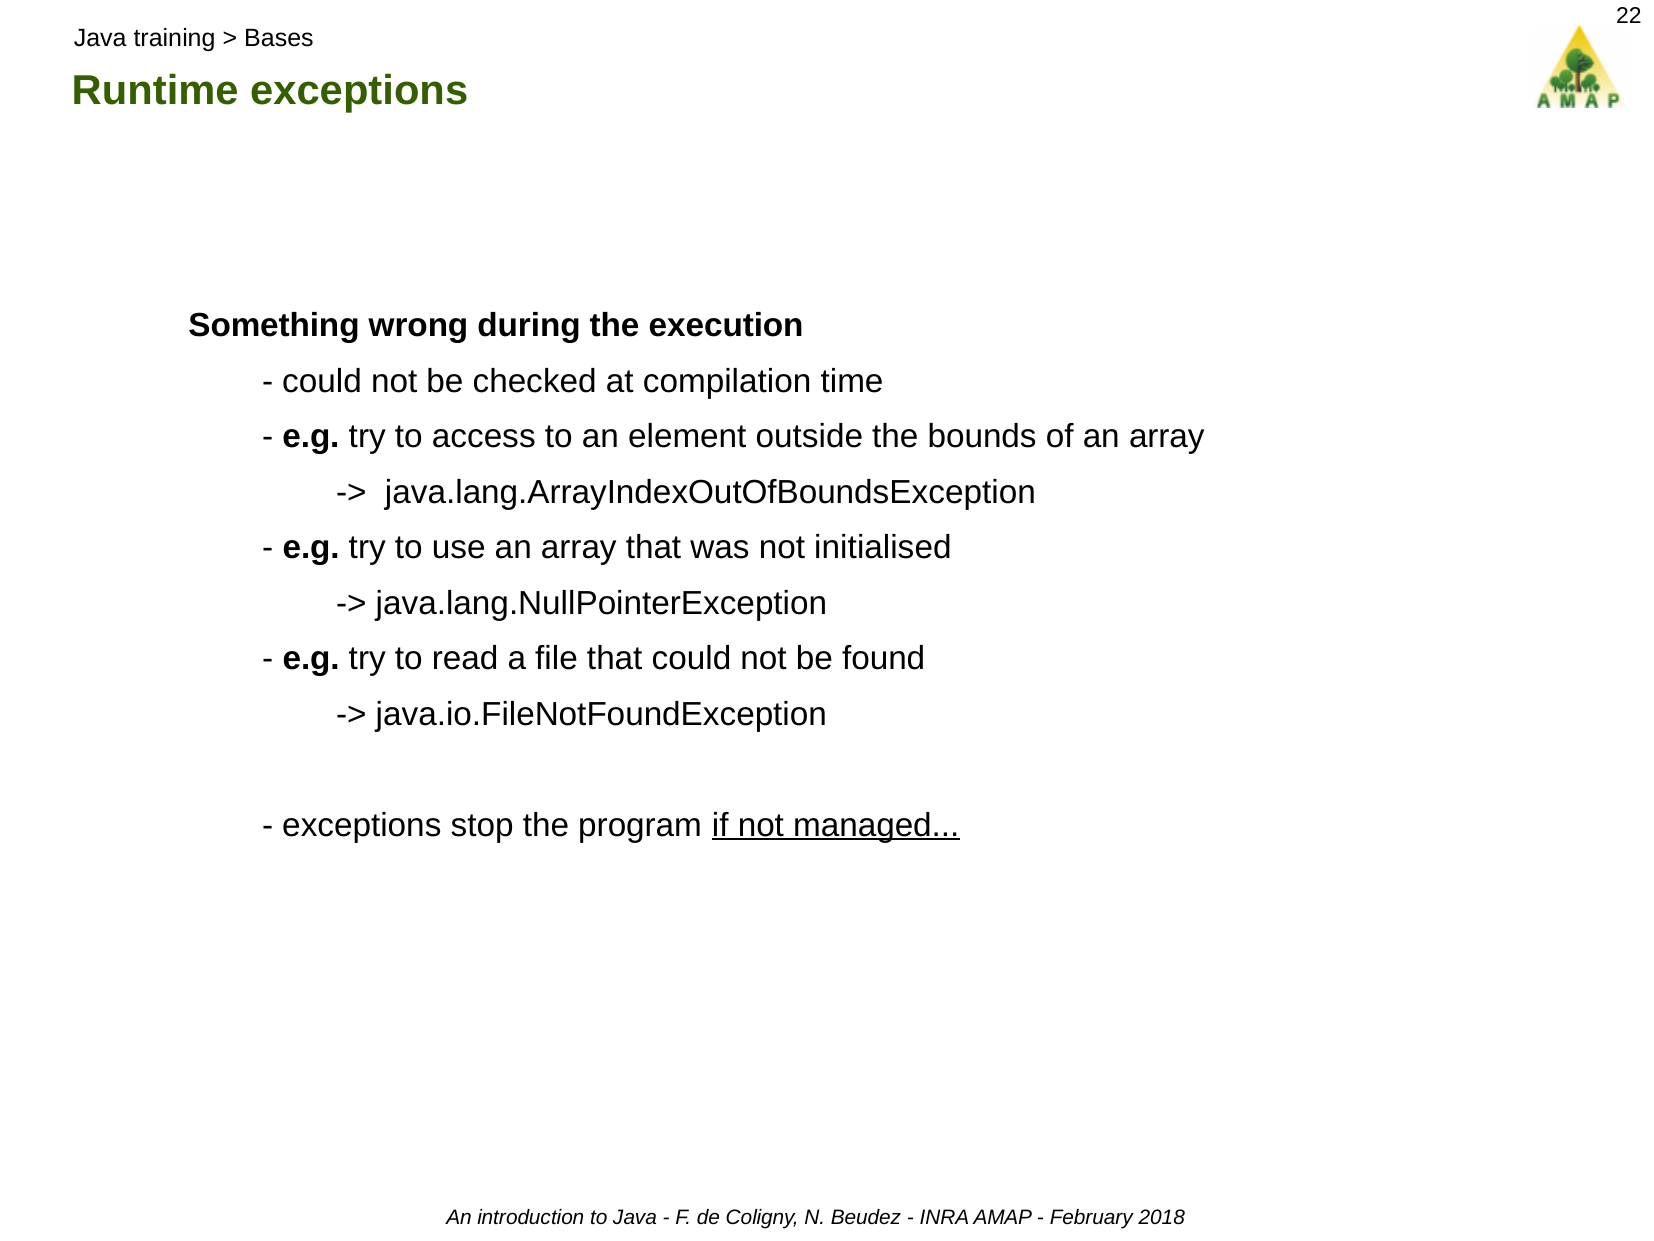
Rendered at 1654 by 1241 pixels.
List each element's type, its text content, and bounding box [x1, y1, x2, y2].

text_box Something wrong during the execution - could not be checked at compilation time - e.g. try to access to an element outside the bounds of an array -> java.lang.ArrayIndexOutOfBoundsException - e.g. try to use an array that was not initialised -> java.lang.NullPointerException - e.g. try to read a file that could not be found -> java.io.FileNotFoundException - exceptions stop the program if not managed... [173, 281, 1626, 952]
text_box Runtime exceptions [56, 59, 1120, 121]
text_box Java training > Bases [59, 16, 1004, 60]
picture [1533, 25, 1627, 108]
